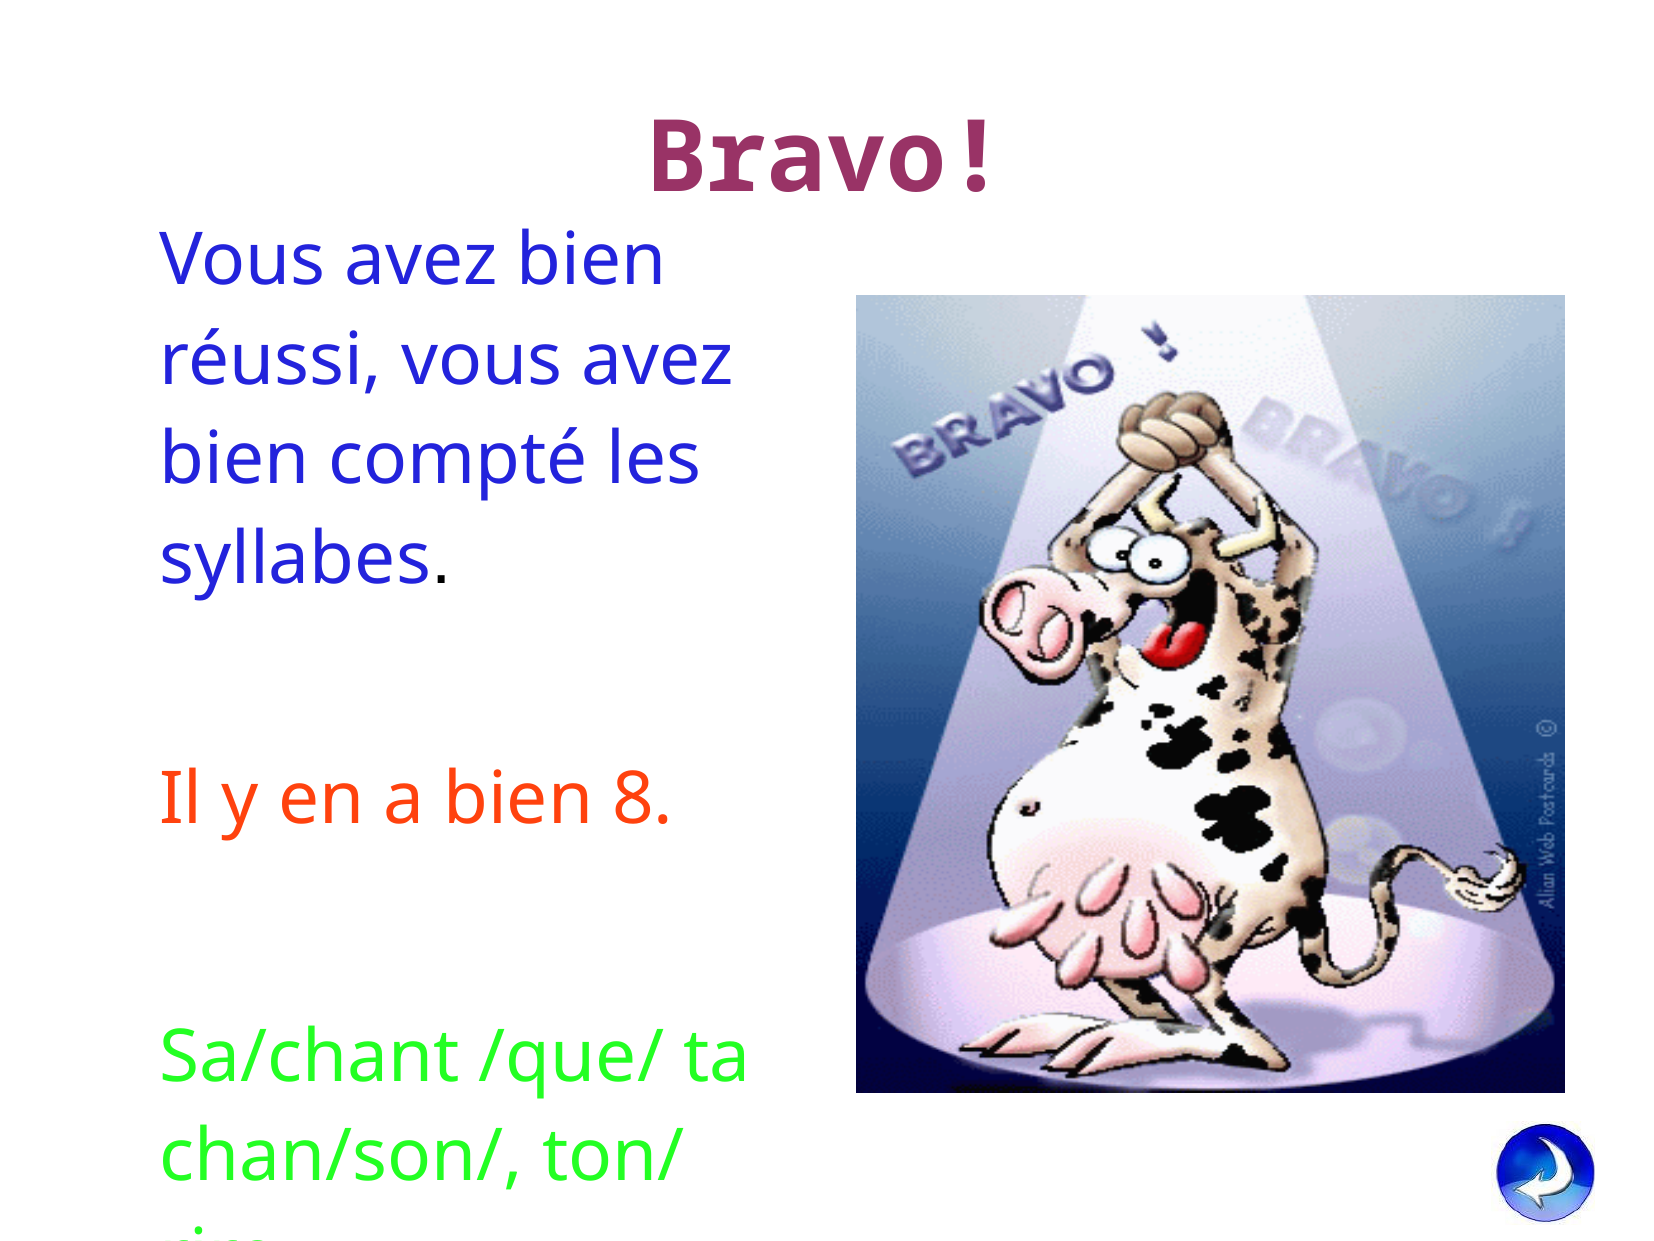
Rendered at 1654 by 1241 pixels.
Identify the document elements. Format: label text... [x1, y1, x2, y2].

picture [1491, 1121, 1595, 1225]
picture [856, 295, 1565, 1093]
title Bravo! [82, 49, 1571, 257]
list Vous avez bien réussi, vous avez bien compté les syllabes. Il y en a bien 8. Sa/chant /que/ ta chan/son/, ton/ rire. [88, 206, 815, 1211]
